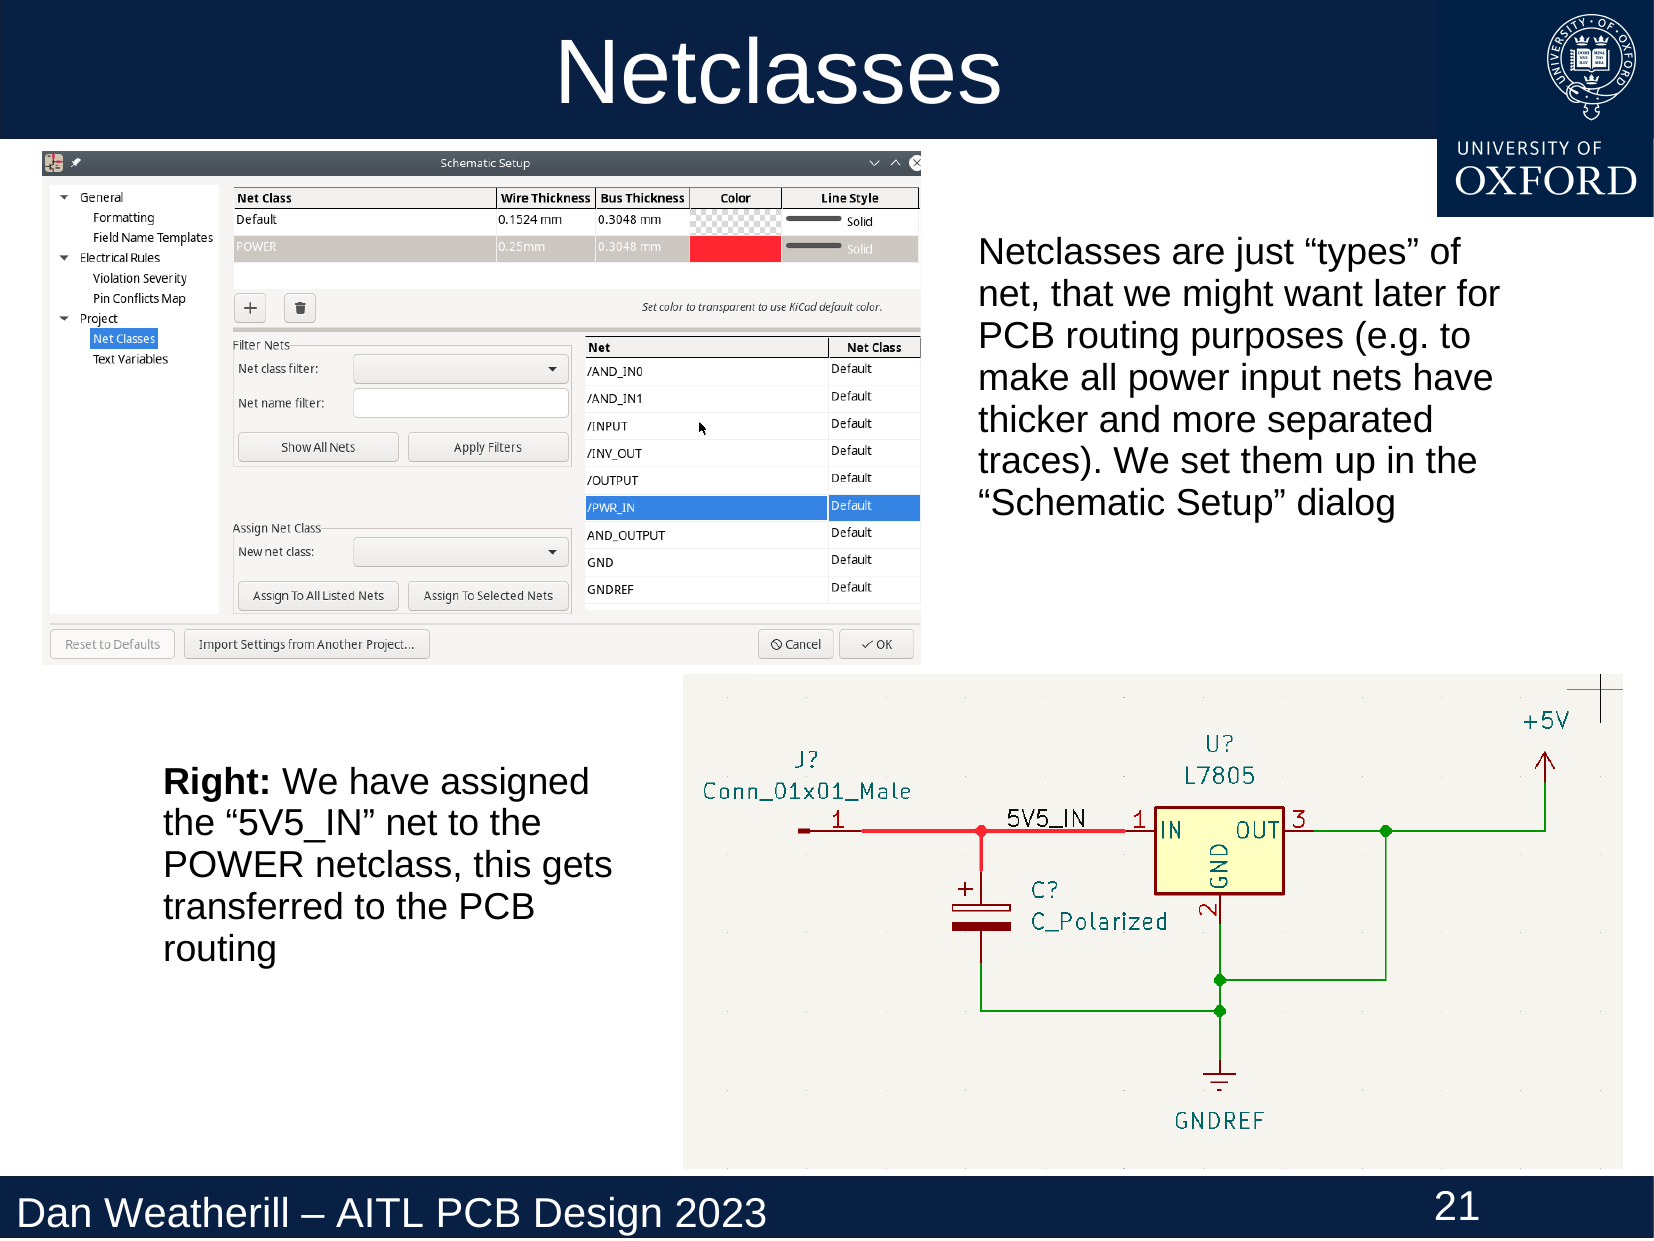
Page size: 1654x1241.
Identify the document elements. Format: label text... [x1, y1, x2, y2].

picture [42, 151, 921, 665]
text_box Right: We have assigned the “5V5_IN” net to the POWER netclass, this gets transferred to the PCB routing [148, 753, 637, 978]
picture [683, 674, 1623, 1169]
picture [1437, 0, 1654, 217]
title Netclasses [35, 0, 1524, 177]
text_box Netclasses are just “types” of net, that we might want later for PCB routing purposes (e.g. to make all power input nets have thicker and more separated traces). We set them up in the “Schematic Setup” dialog [963, 224, 1527, 574]
